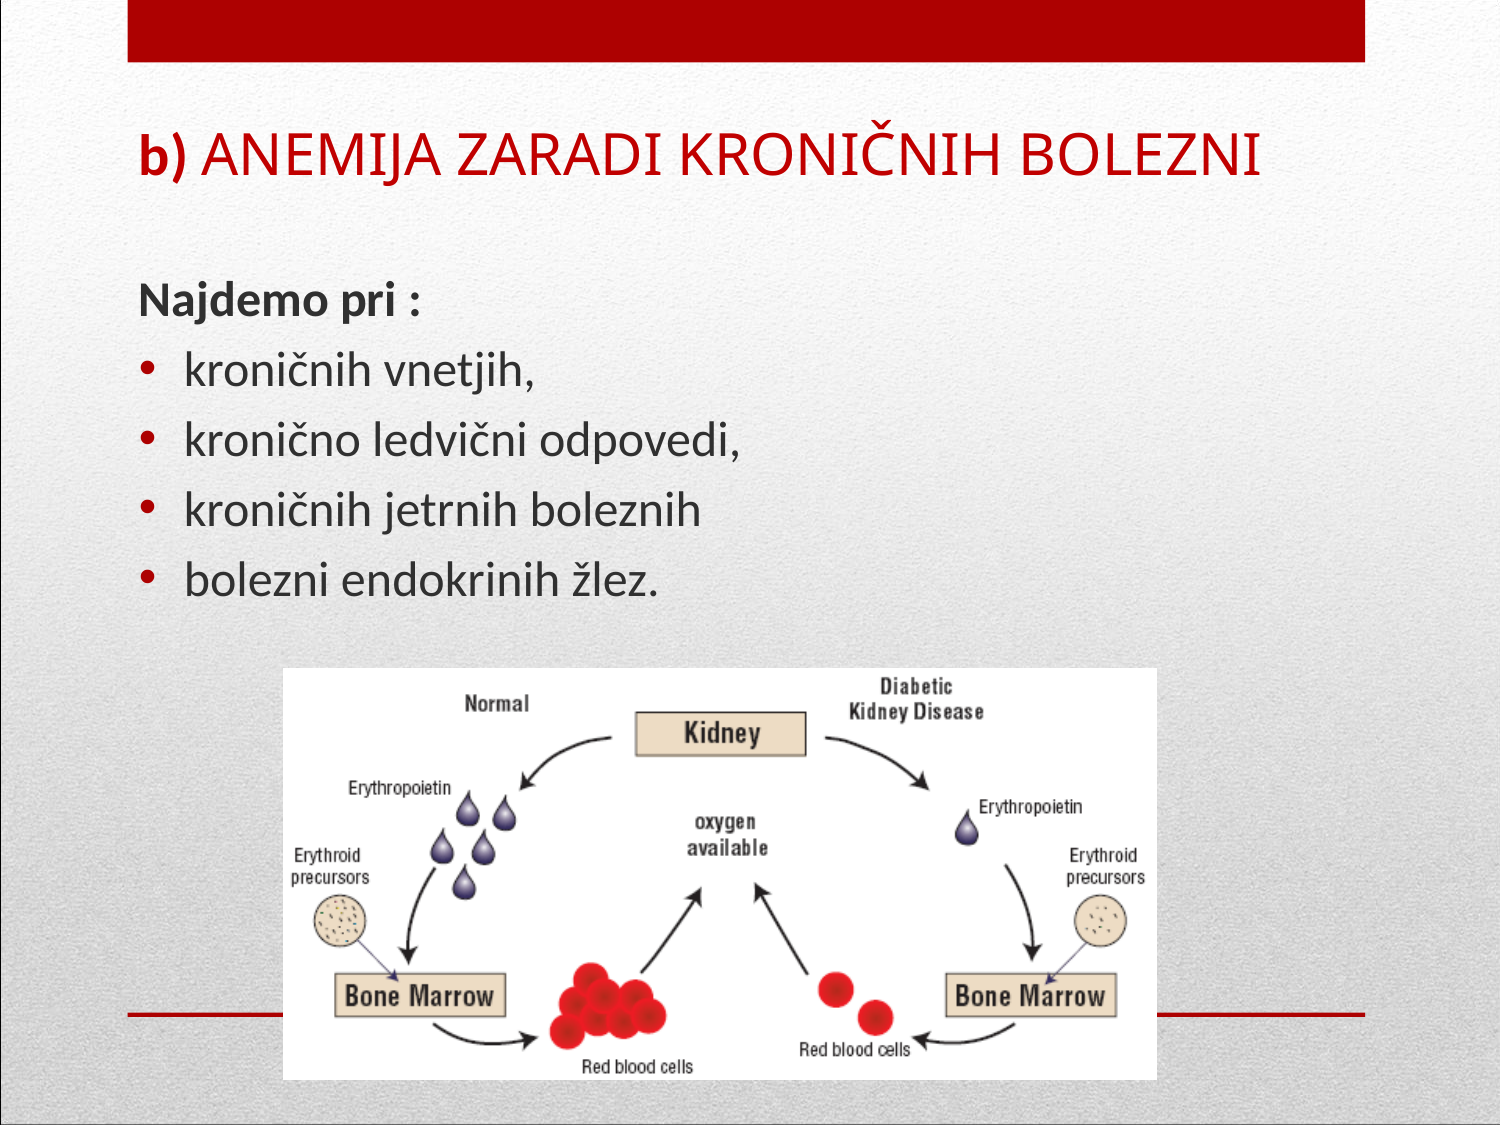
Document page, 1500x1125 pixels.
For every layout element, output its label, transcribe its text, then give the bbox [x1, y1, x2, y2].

list b) ANEMIJA ZARADI KRONIČNIH BOLEZNI Najdemo pri : kroničnih vnetjih, kronično ledvični odpovedi, kroničnih jetrnih boleznih bolezni endokrinih žlez. [123, 78, 1362, 716]
picture [0, 0, 1500, 1125]
